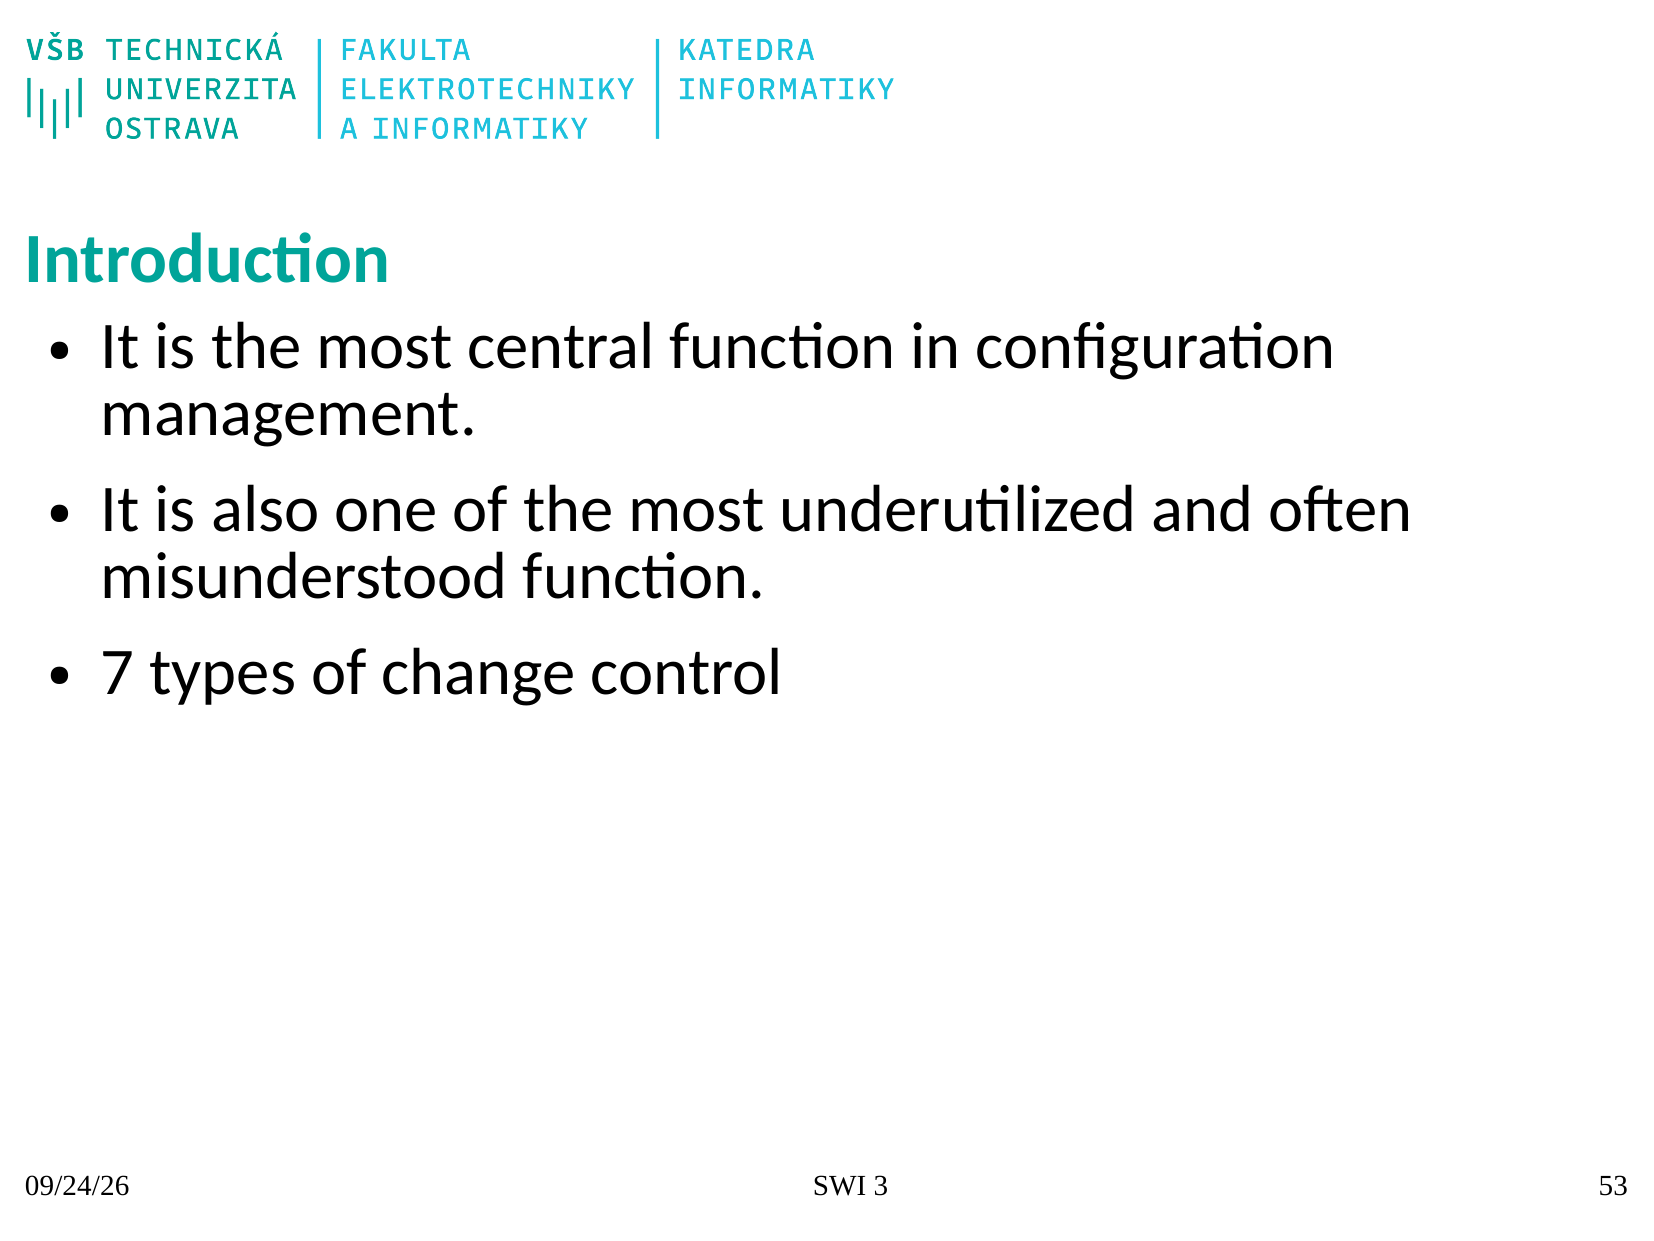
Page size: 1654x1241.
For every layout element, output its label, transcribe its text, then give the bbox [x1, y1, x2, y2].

title Introduction [24, 169, 1629, 300]
list It is the most central function in configuration management. It is also one of the most underutilized and often misunderstood function. 7 types of change control [30, 318, 1629, 1146]
picture [26, 31, 894, 139]
